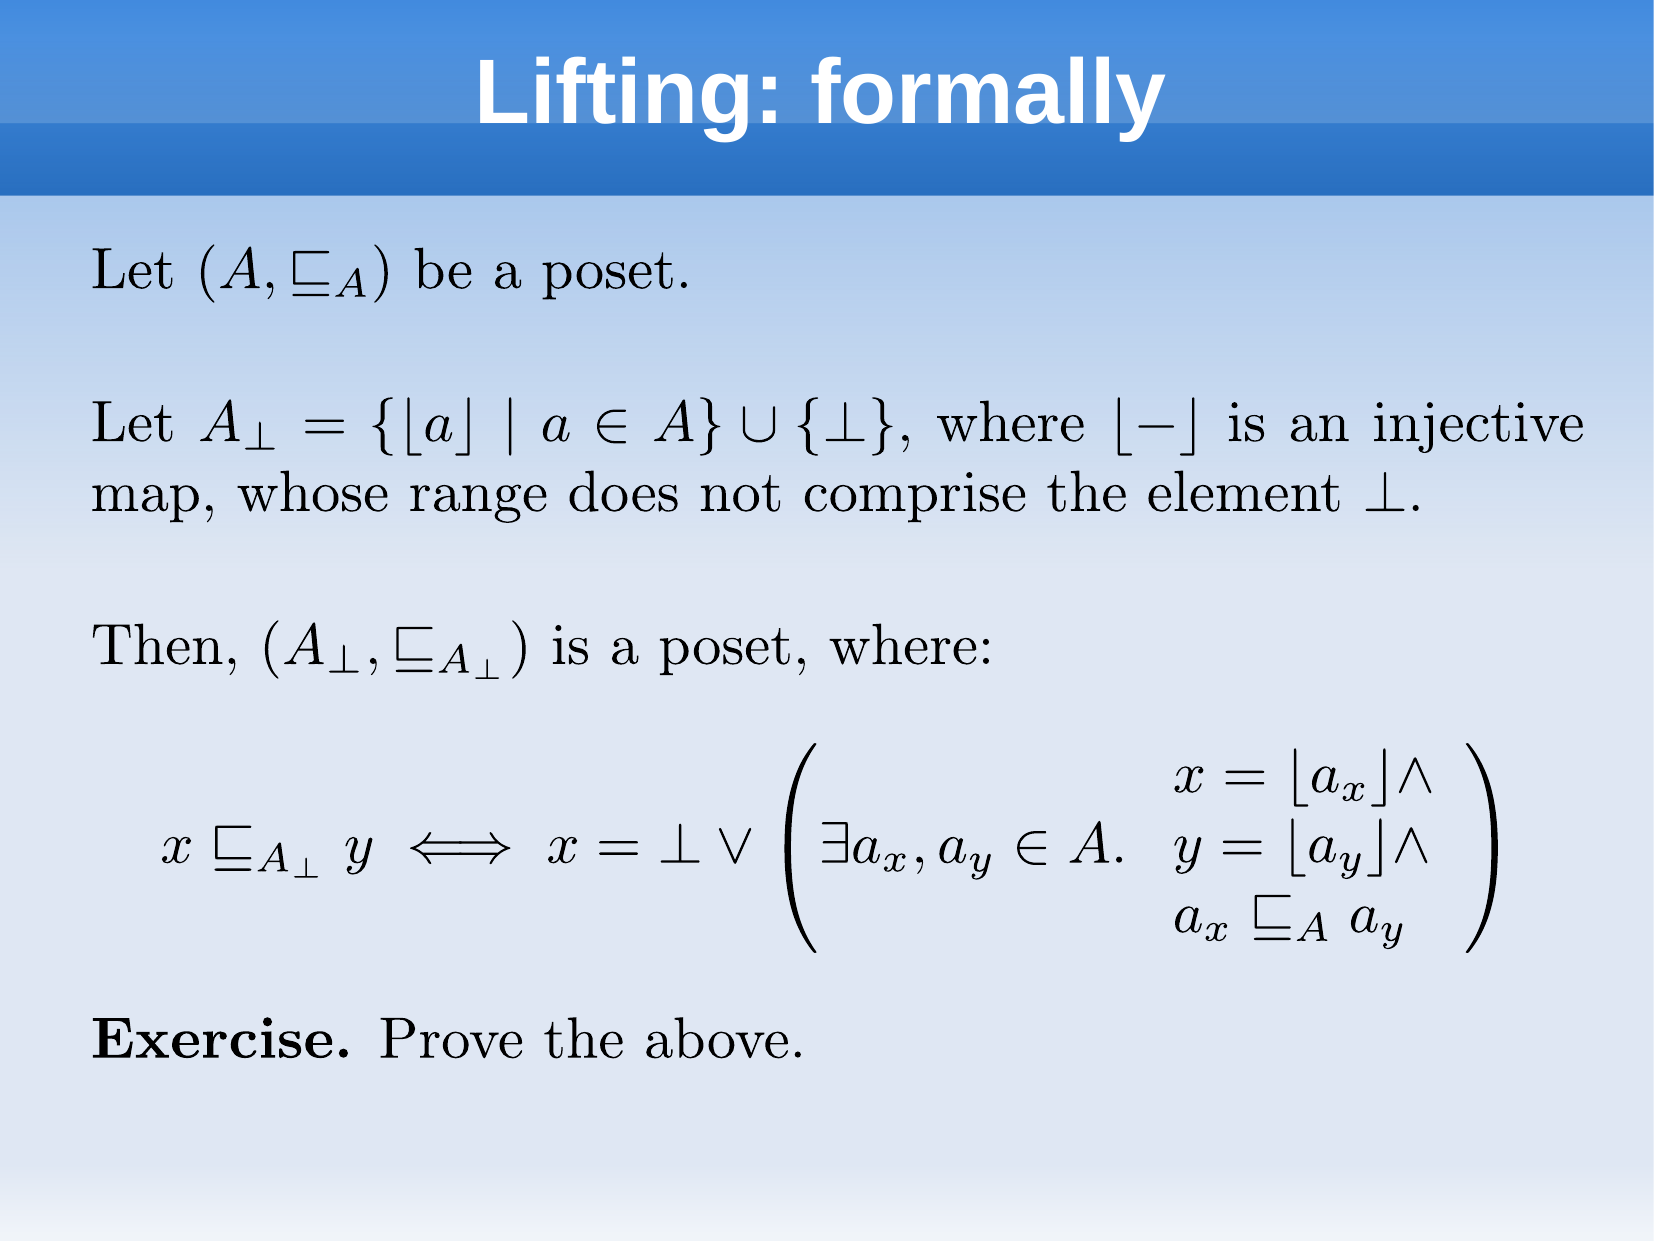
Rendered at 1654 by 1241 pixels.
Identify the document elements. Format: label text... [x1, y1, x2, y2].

picture [0, 0, 1654, 1241]
title Lifting: formally [76, 0, 1565, 188]
